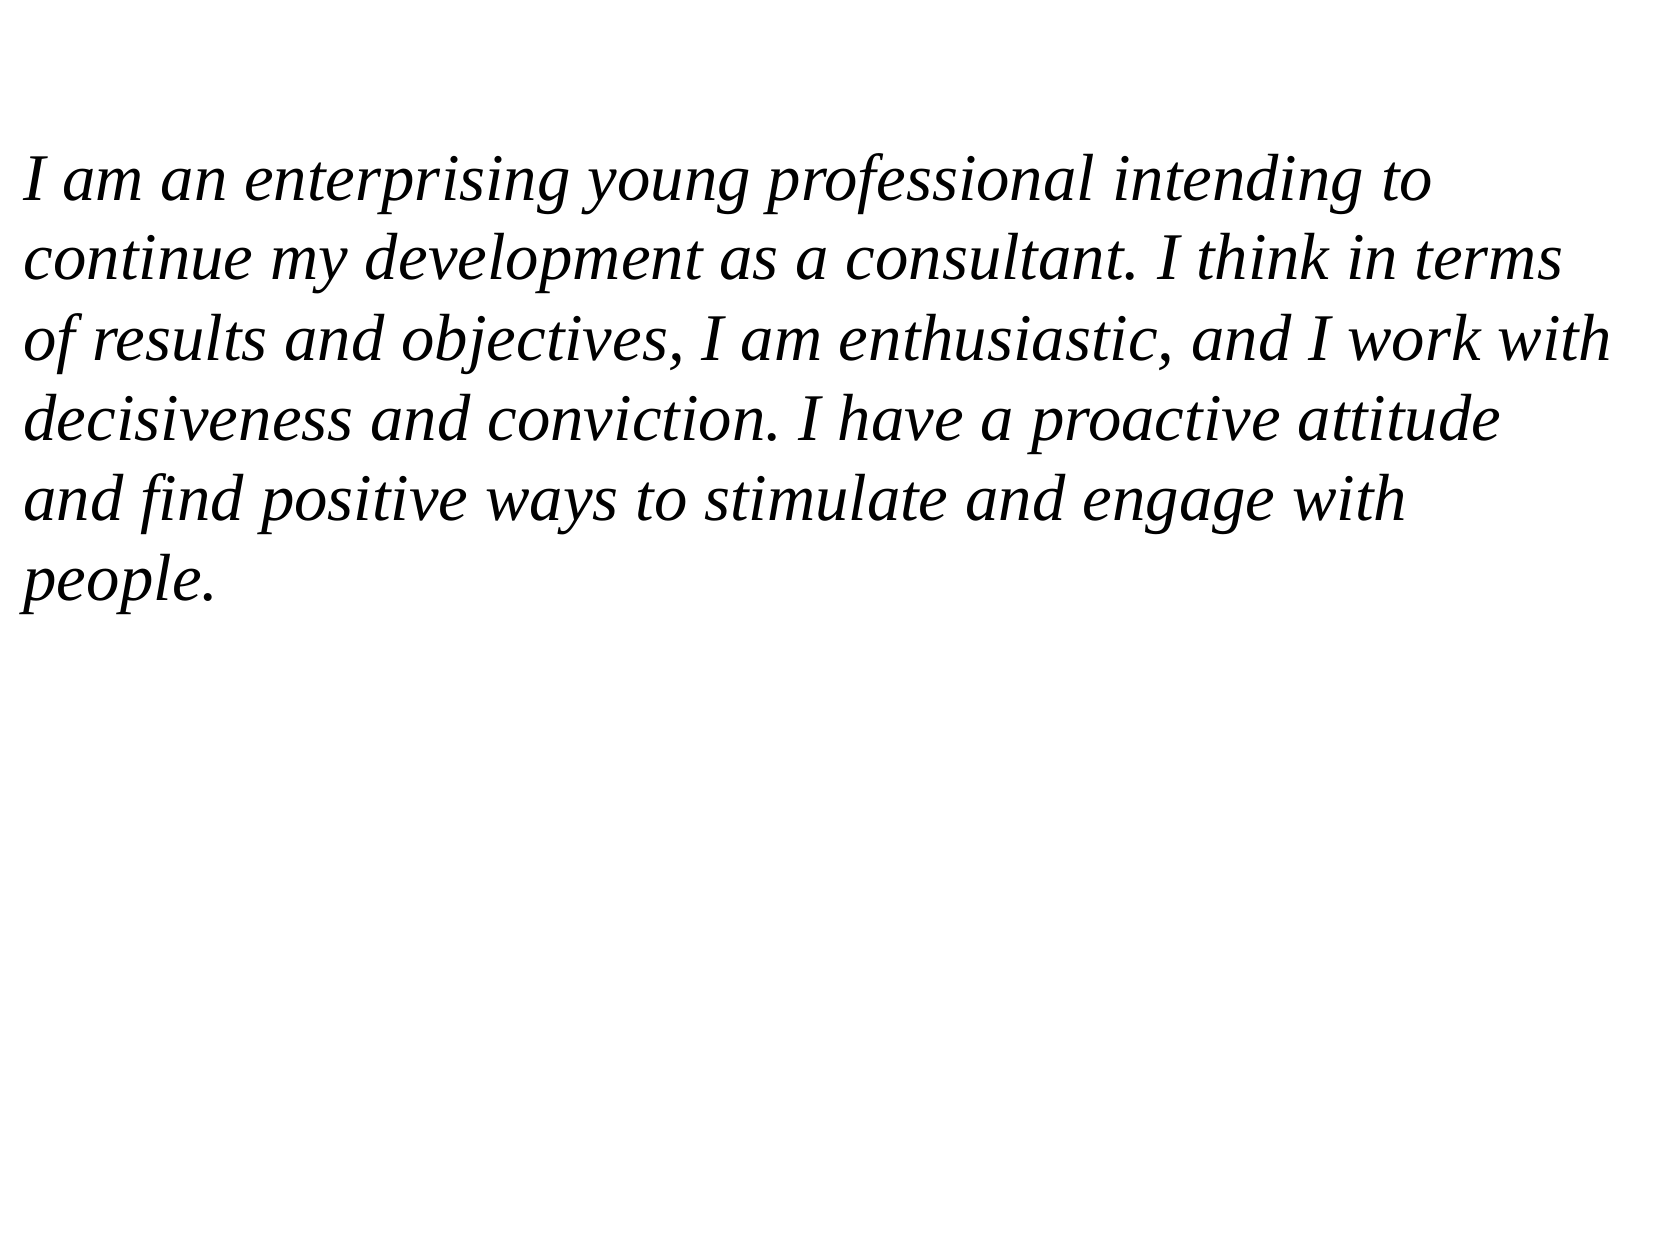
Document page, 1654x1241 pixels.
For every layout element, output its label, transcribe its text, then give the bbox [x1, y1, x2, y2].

list I am an enterprising young professional intending to continue my development as a consultant. I think in terms of results and objectives, I am enthusiastic, and I work with decisiveness and conviction. I have a proactive attitude and find positive ways to stimulate and engage with people. [23, 23, 1619, 1205]
